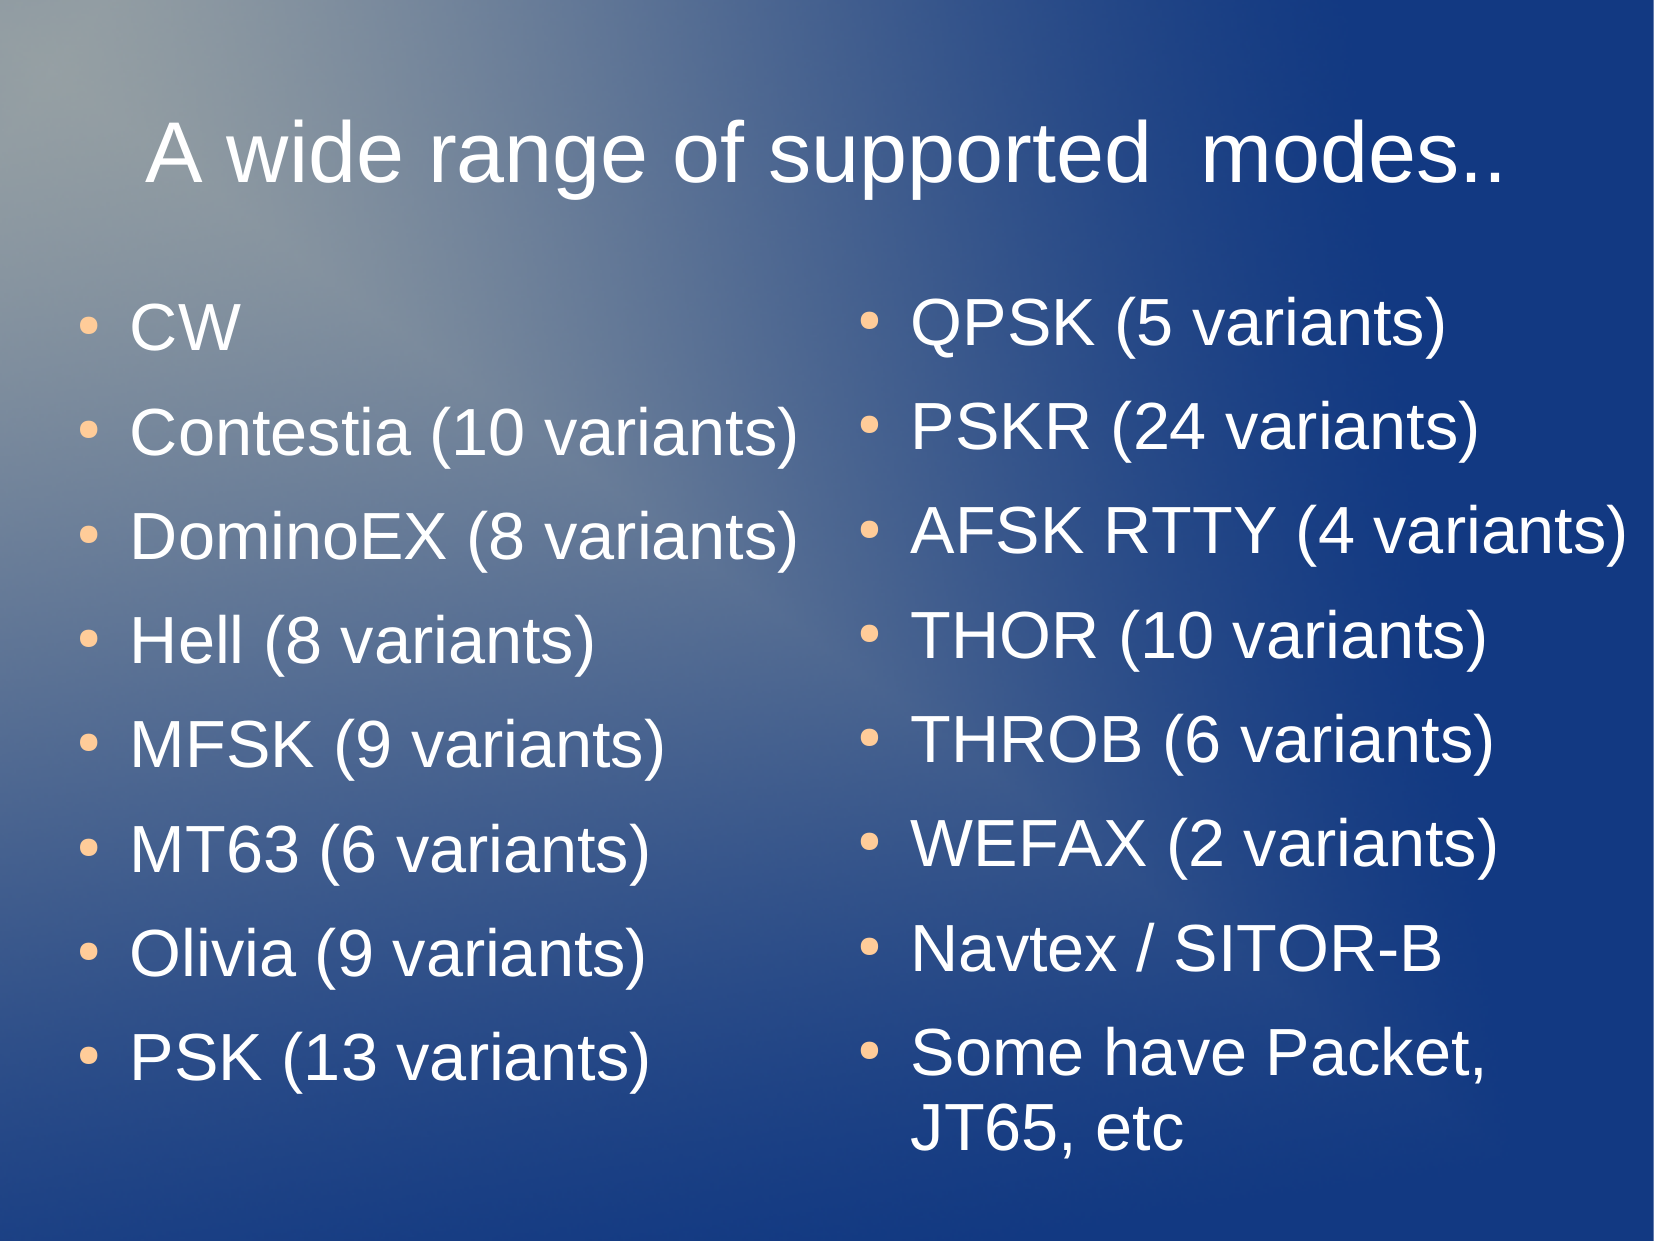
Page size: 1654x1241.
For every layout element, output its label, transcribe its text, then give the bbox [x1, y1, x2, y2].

picture [0, 0, 1654, 1241]
list QPSK (5 variants) PSKR (24 variants) AFSK RTTY (4 variants) THOR (10 variants) THROB (6 variants) WEFAX (2 variants) Navtex / SITOR-B Some have Packet, JT65, etc [840, 285, 1636, 1241]
list CW Contestia (10 variants) DominoEX (8 variants) Hell (8 variants) MFSK (9 variants) MT63 (6 variants) Olivia (9 variants) PSK (13 variants) [59, 290, 817, 1109]
title A wide range of supported modes.. [82, 49, 1571, 257]
